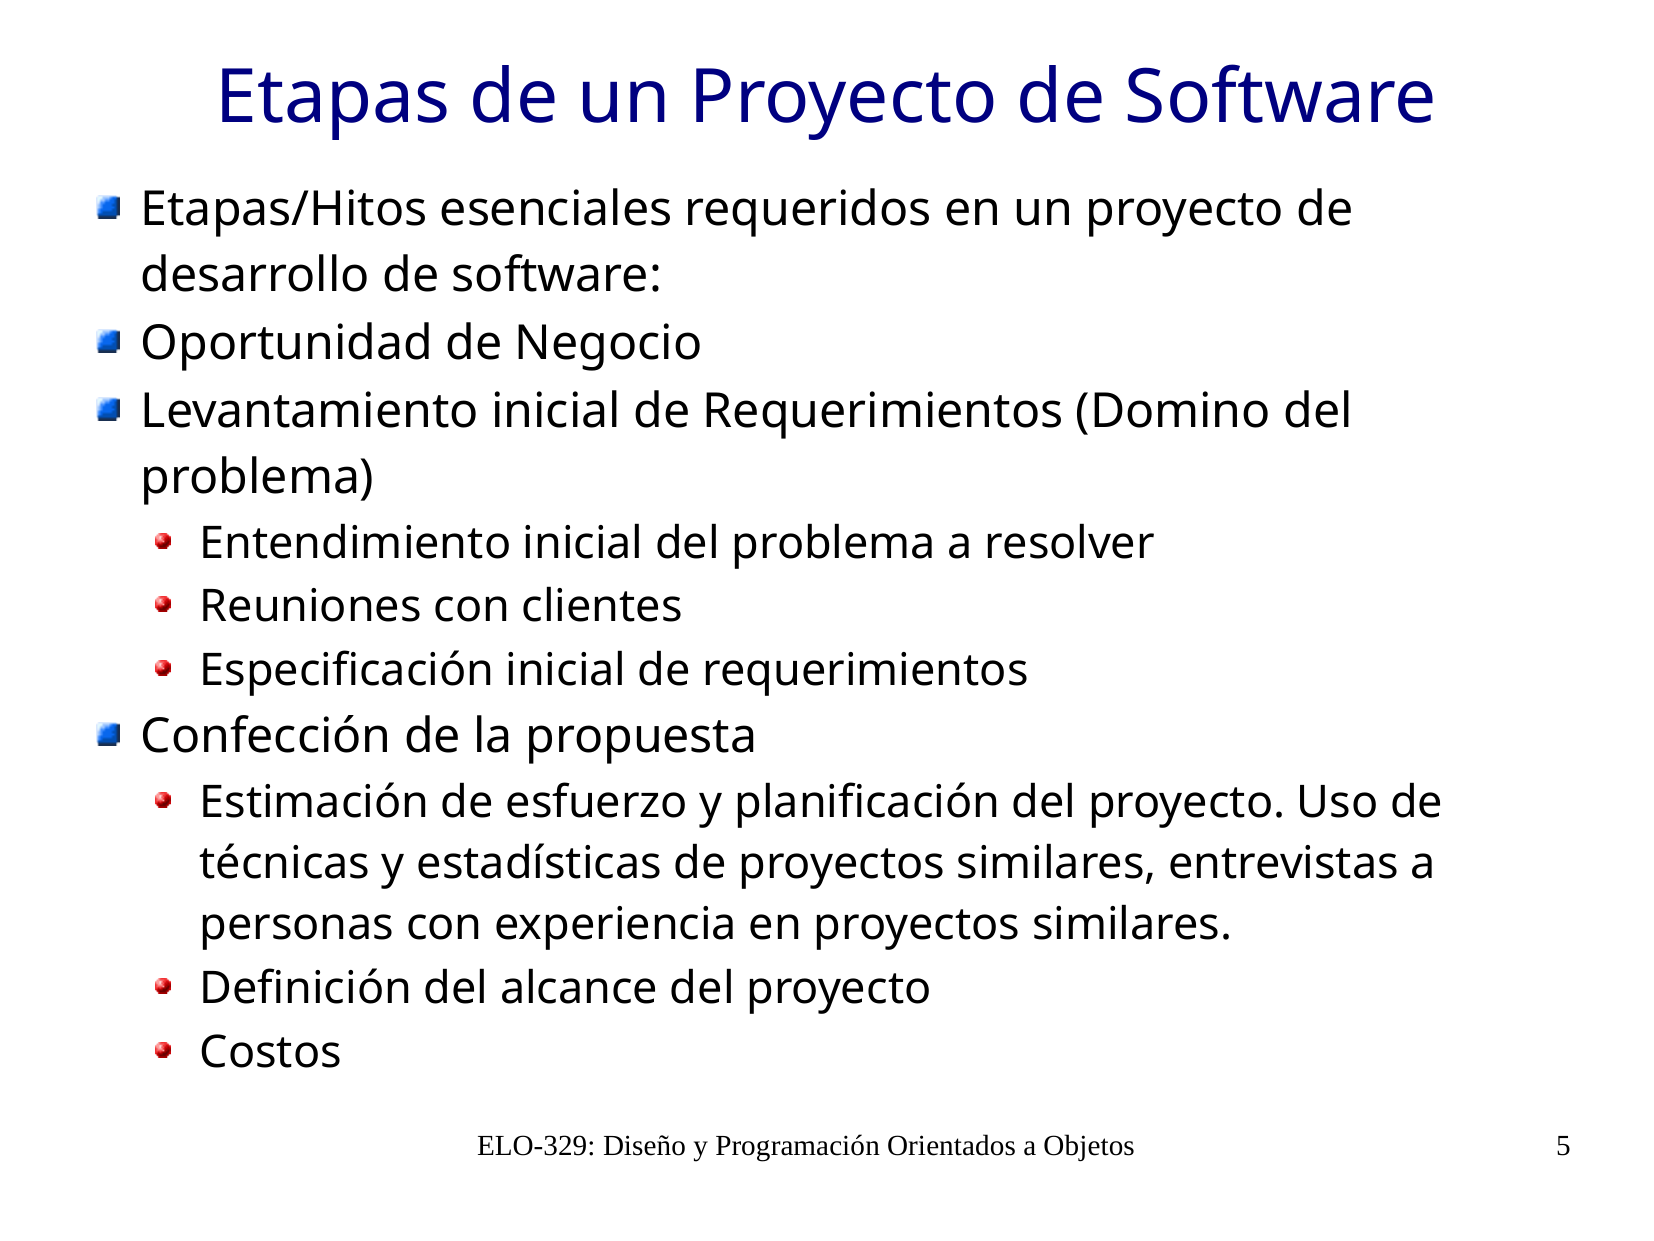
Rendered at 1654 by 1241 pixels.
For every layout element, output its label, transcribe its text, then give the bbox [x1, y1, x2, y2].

list Etapas/Hitos esenciales requeridos en un proyecto de desarrollo de software: Oportunidad de Negocio Levantamiento inicial de Requerimientos (Domino del problema)‏ Entendimiento inicial del problema a resolver Reuniones con clientes Especificación inicial de requerimientos Confección de la propuesta Estimación de esfuerzo y planificación del proyecto. Uso de técnicas y estadísticas de proyectos similares, entrevistas a personas con experiencia en proyectos similares. Definición del alcance del proyecto Costos [81, 174, 1571, 1084]
title Etapas de un Proyecto de Software [82, 45, 1571, 143]
